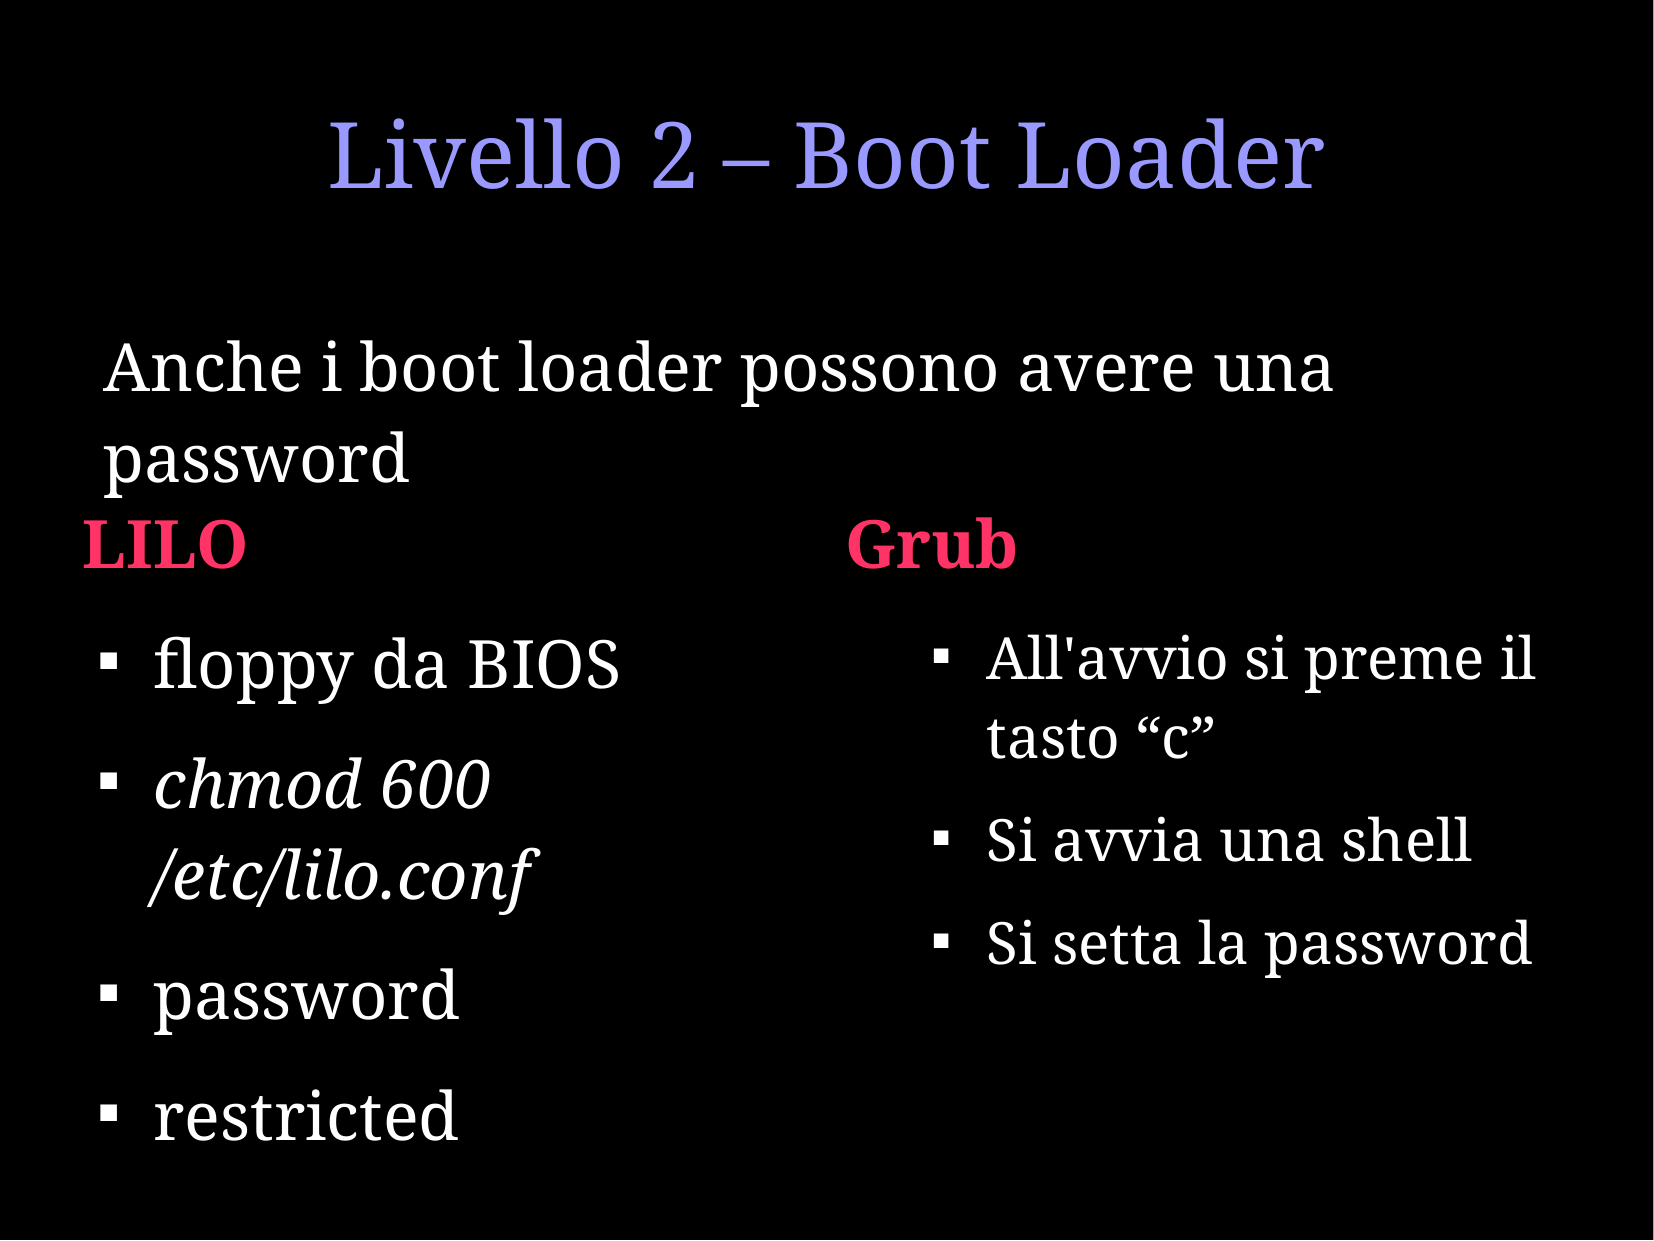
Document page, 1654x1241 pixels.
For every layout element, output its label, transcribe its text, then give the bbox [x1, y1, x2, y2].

list Grub All'avvio si preme il tasto “c” Si avvia una shell Si setta la password [845, 496, 1572, 1241]
text_box Anche i boot loader possono avere una password [88, 312, 1565, 404]
title Livello 2 – Boot Loader [82, 56, 1571, 250]
list LILO floppy da BIOS chmod 600 /etc/lilo.conf password restricted [82, 496, 809, 1241]
